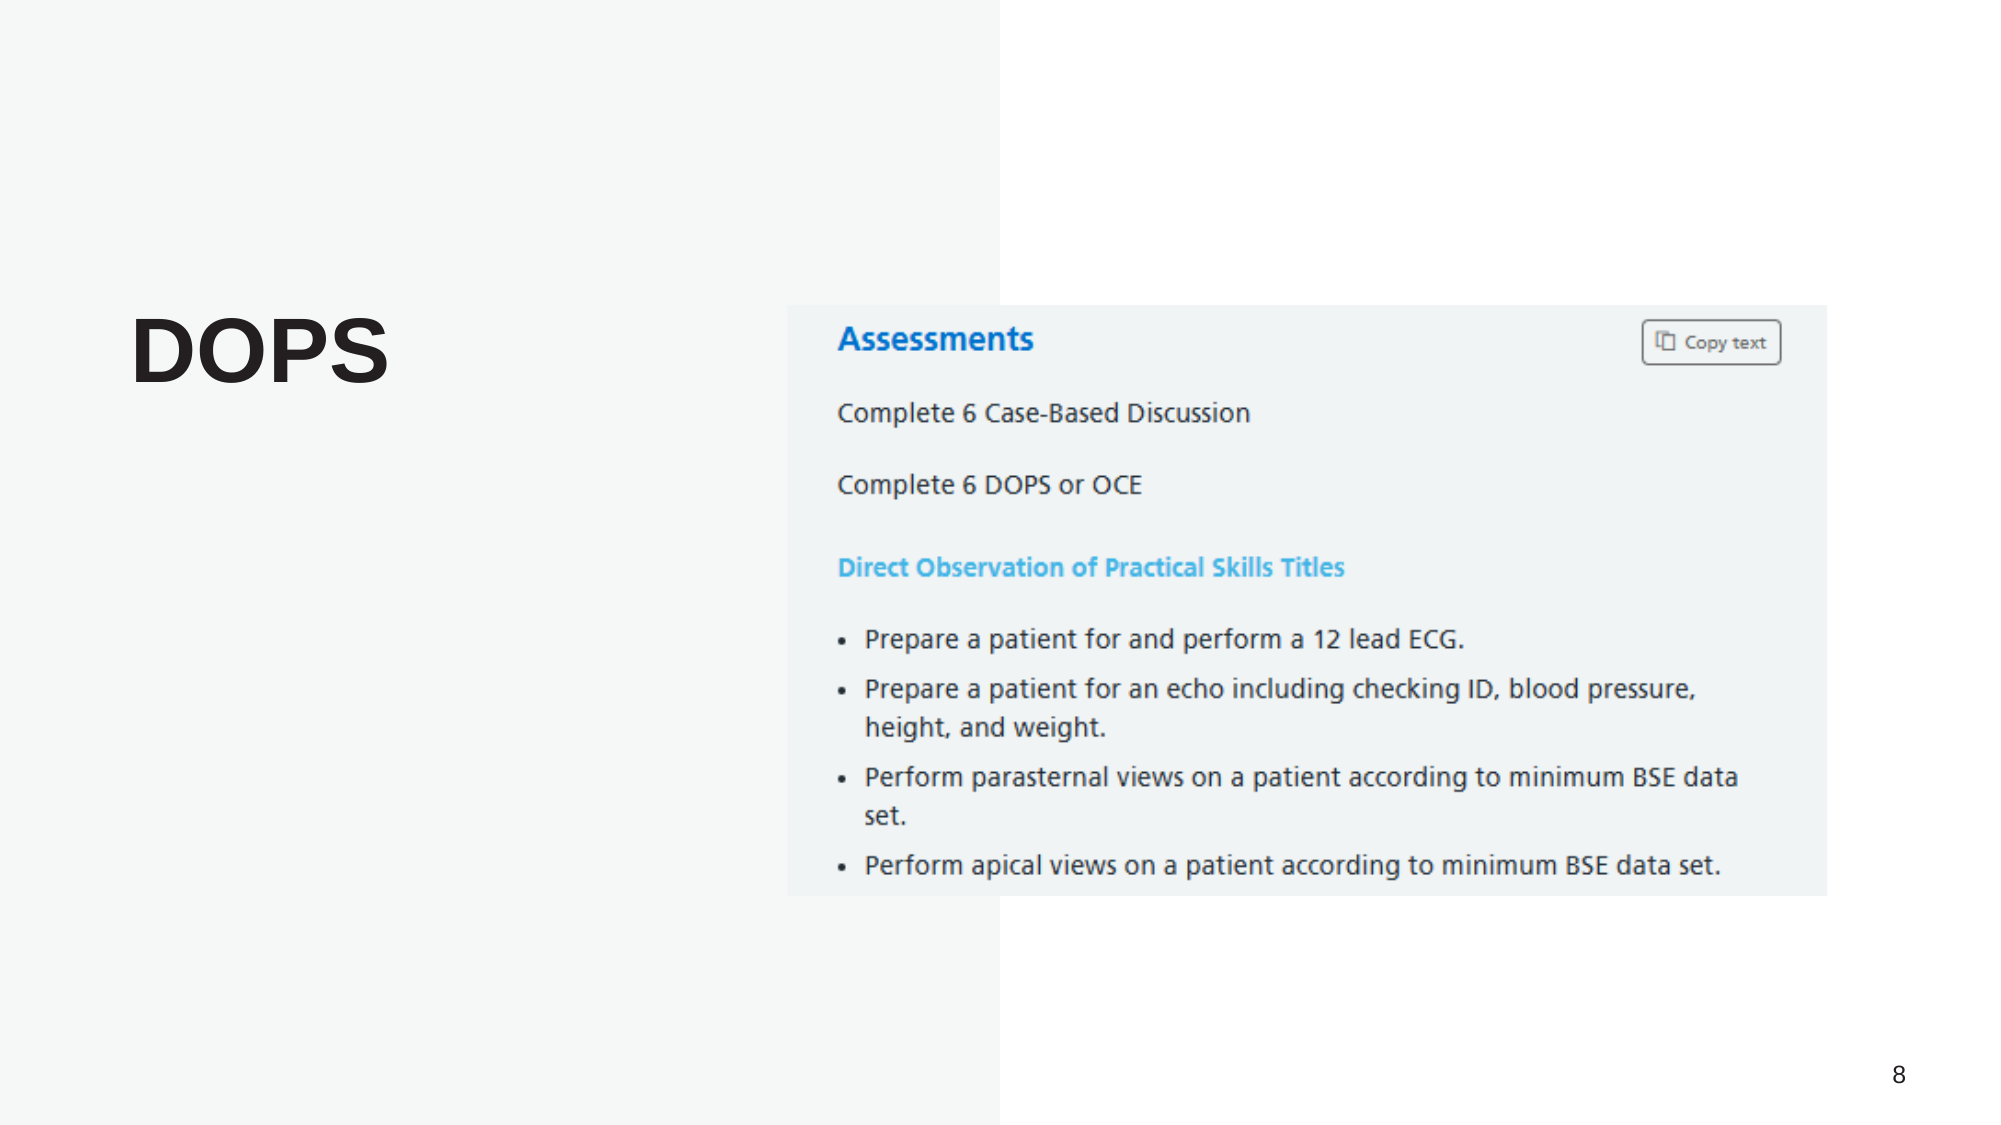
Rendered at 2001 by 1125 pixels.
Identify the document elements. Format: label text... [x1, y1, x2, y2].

picture [787, 305, 1828, 896]
title DOPS [115, 305, 528, 726]
